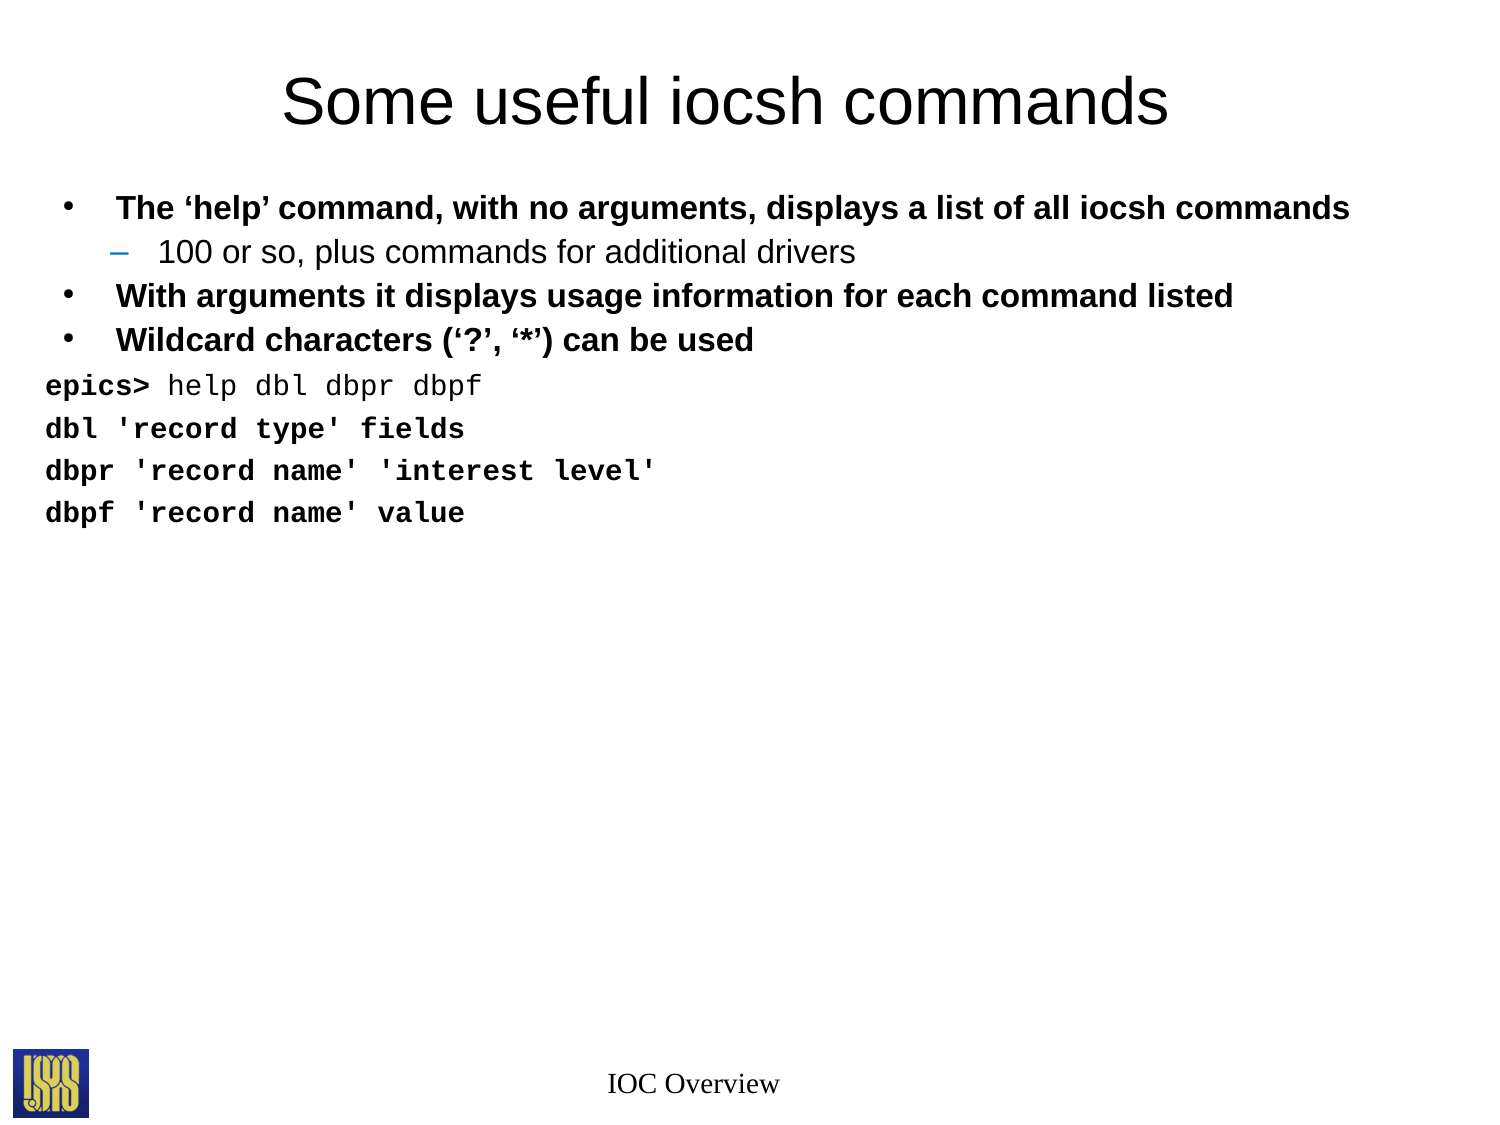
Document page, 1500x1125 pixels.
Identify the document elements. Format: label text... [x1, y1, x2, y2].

picture [13, 1049, 89, 1118]
list The ‘help’ command, with no arguments, displays a list of all iocsh commands 100 or so, plus commands for additional drivers With arguments it displays usage information for each command listed Wildcard characters (‘?’, ‘*’) can be used epics> help dbl dbpr dbpf dbl 'record type' fields dbpr 'record name' 'interest level' dbpf 'record name' value [30, 183, 1447, 624]
title Some useful iocsh commands [55, 57, 1361, 146]
